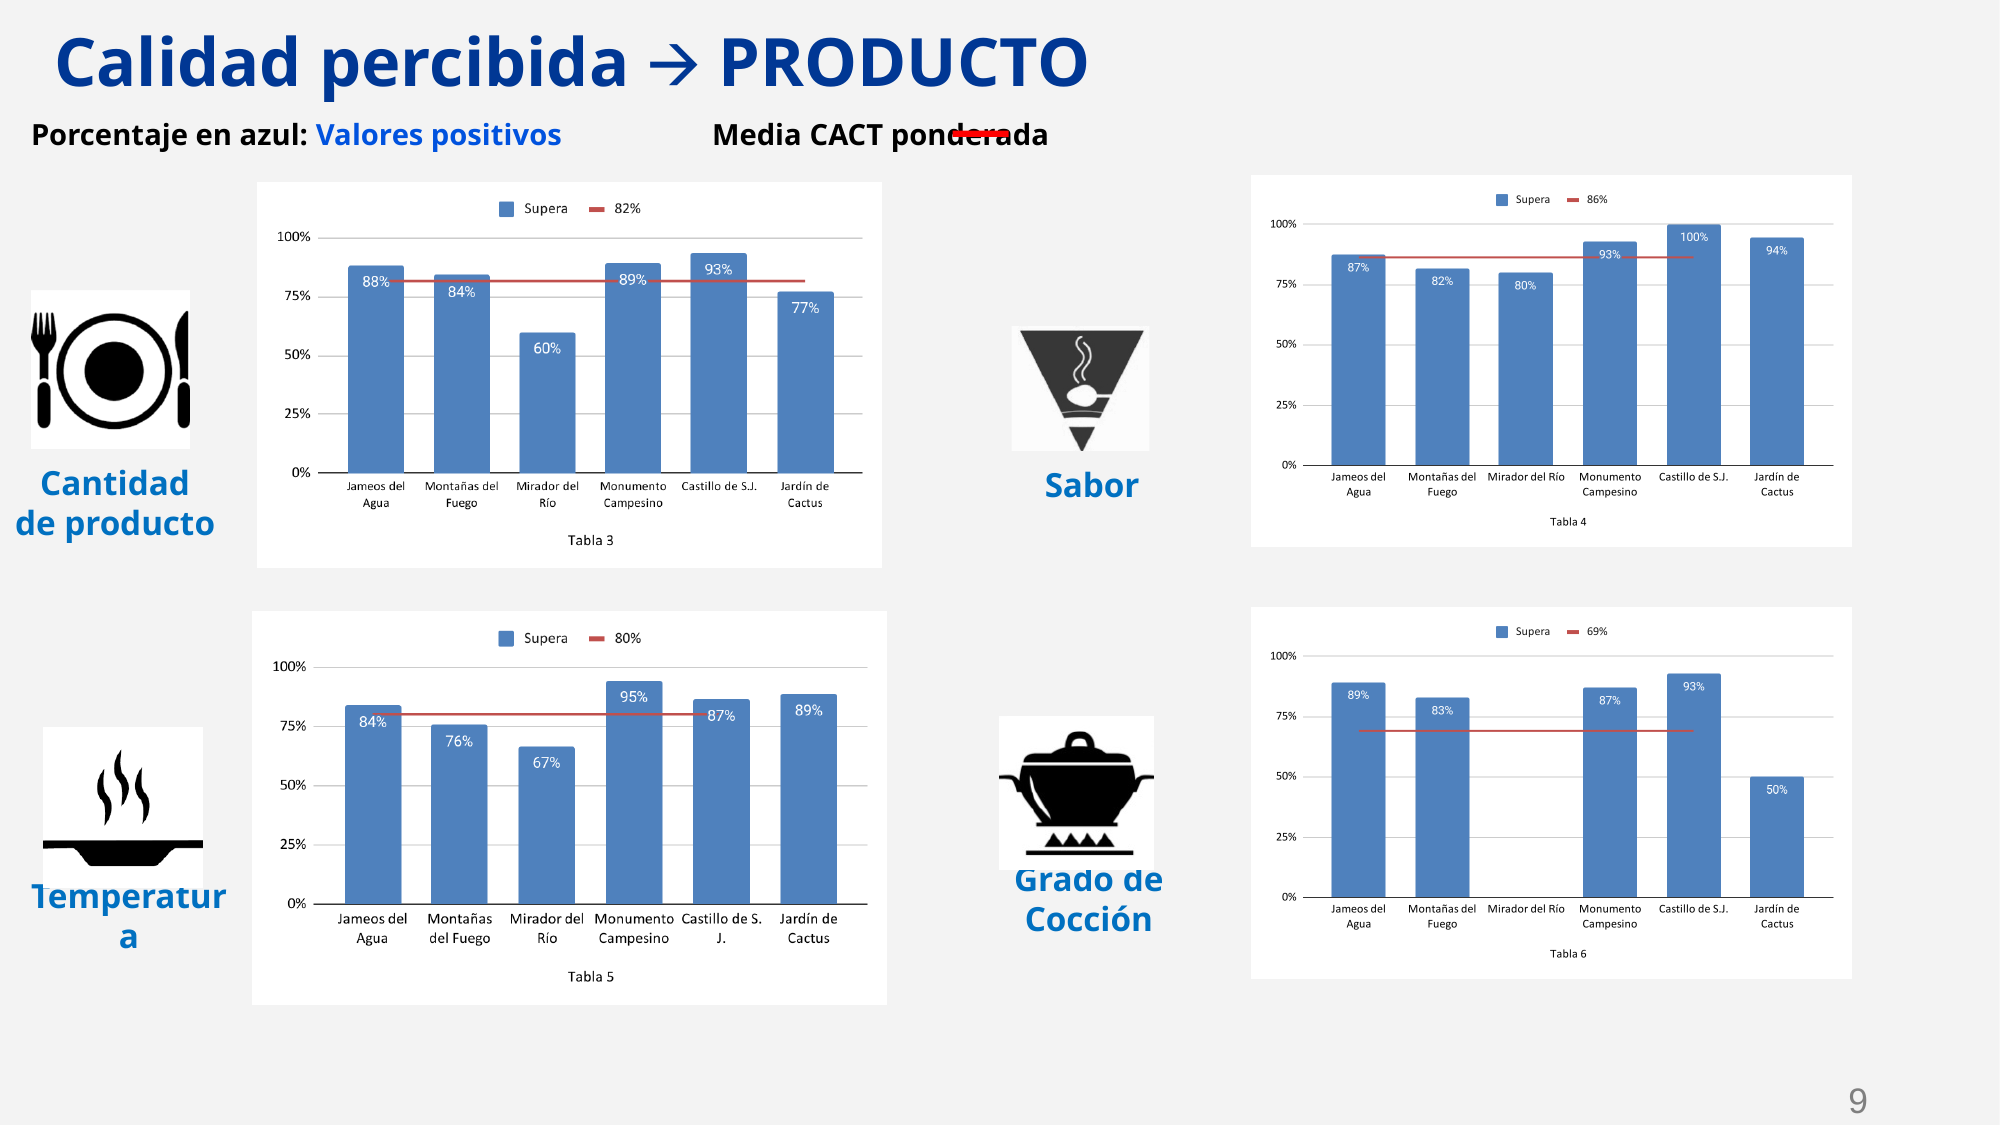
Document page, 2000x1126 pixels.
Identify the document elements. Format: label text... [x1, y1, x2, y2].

text_box Sabor [952, 456, 1232, 512]
picture [257, 182, 882, 568]
text_box Grado de Cocción [968, 850, 1209, 947]
slide_number 1 [1419, 1069, 1886, 1126]
picture [1251, 607, 1852, 979]
text_box Cantidad de producto [0, 454, 232, 551]
picture [1011, 326, 1150, 451]
picture [31, 290, 190, 449]
picture [1251, 175, 1852, 547]
text_box Temperatura [7, 867, 250, 924]
picture [252, 611, 887, 1005]
picture [999, 716, 1154, 870]
text_box Calidad percibida 🡪 PRODUCTO [54, 0, 1126, 109]
text_box Porcentaje en azul: Valores positivos Media CACT ponderada [16, 109, 1984, 158]
picture [43, 727, 203, 888]
